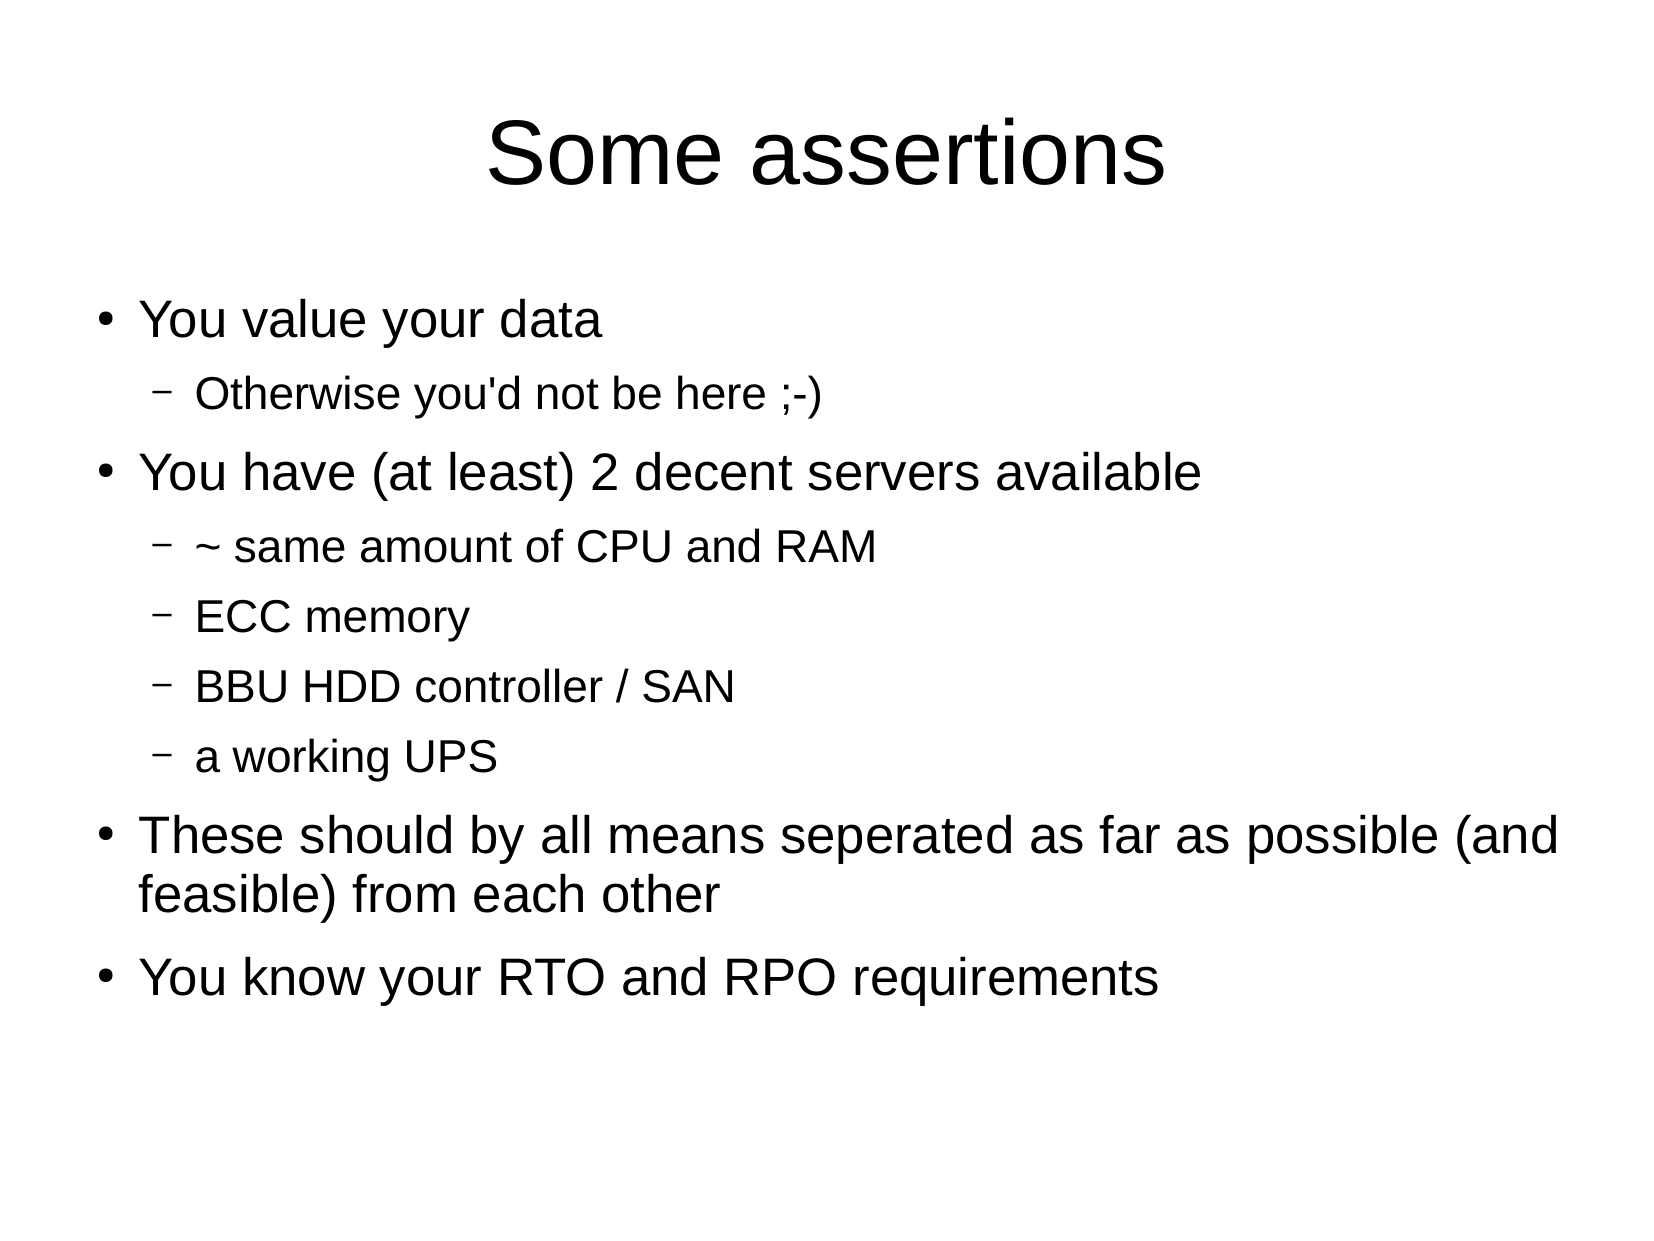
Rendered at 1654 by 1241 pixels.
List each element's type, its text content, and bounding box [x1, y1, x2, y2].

title Some assertions [82, 49, 1571, 257]
list You value your data Otherwise you'd not be here ;-) You have (at least) 2 decent servers available ~ same amount of CPU and RAM ECC memory BBU HDD controller / SAN a working UPS These should by all means seperated as far as possible (and feasible) from each other You know your RTO and RPO requirements [82, 290, 1571, 1010]
